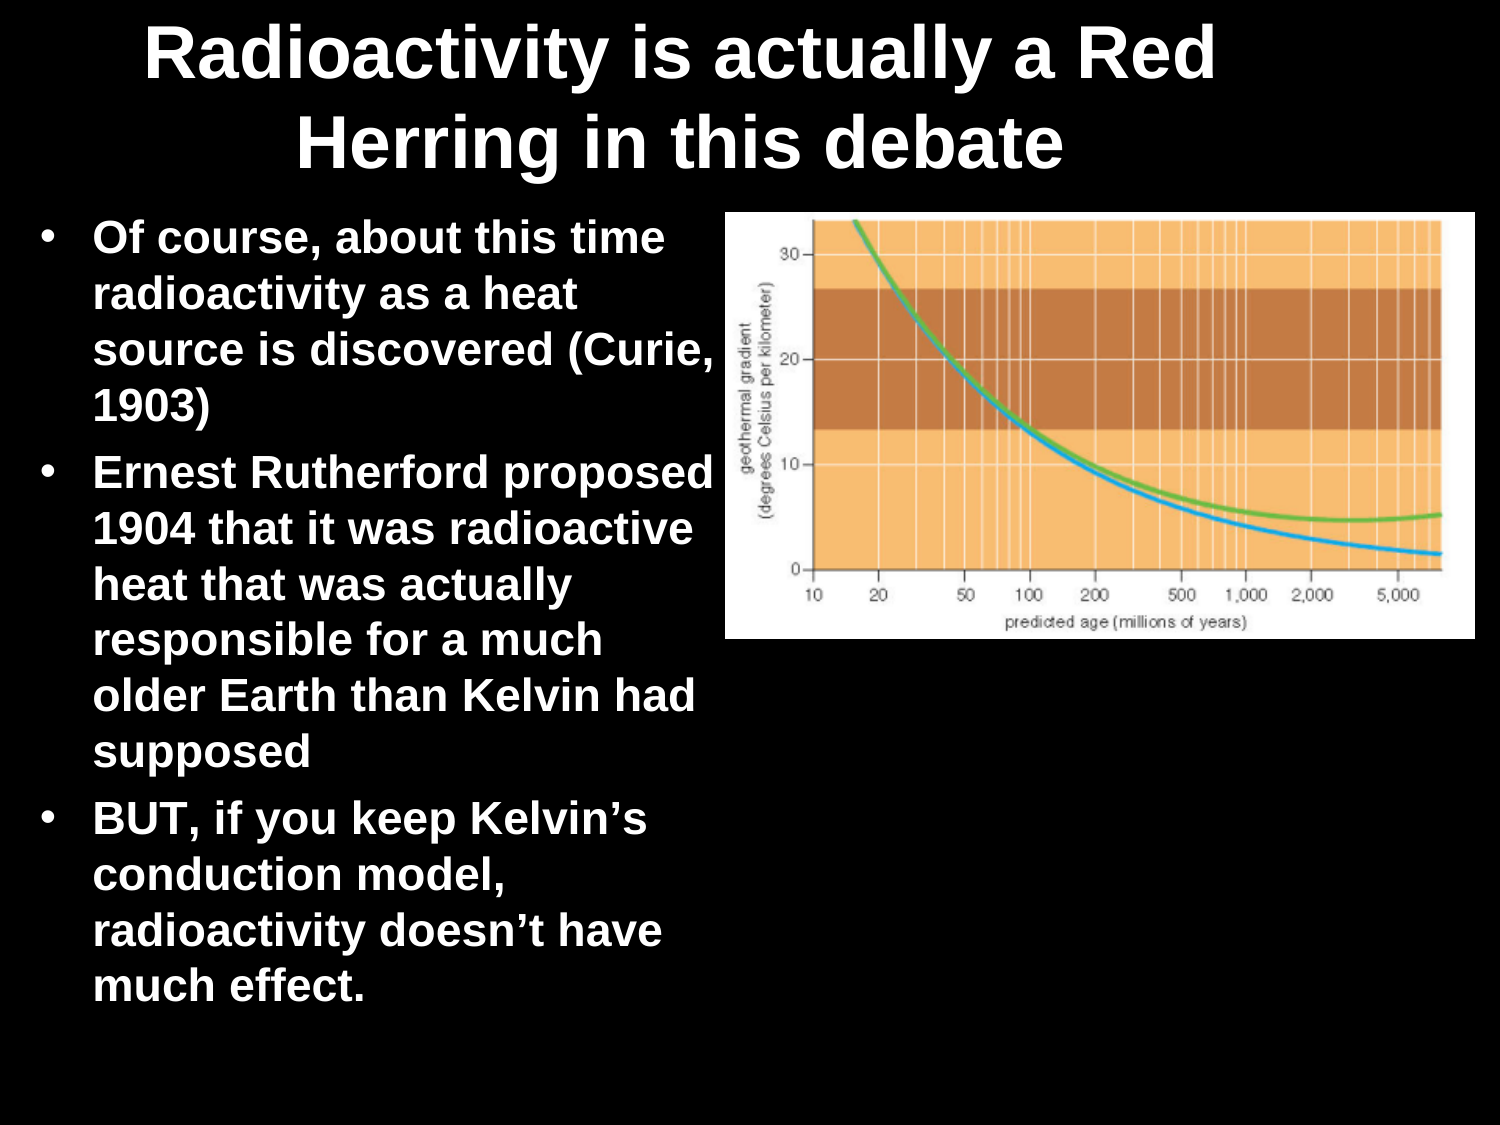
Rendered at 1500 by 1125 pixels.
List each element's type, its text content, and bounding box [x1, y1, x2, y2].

list Of course, about this time radioactivity as a heat source is discovered (Curie, 1903) Ernest Rutherford proposed 1904 that it was radioactive heat that was actually responsible for a much older Earth than Kelvin had supposed BUT, if you keep Kelvin’s conduction model, radioactivity doesn’t have much effect. [24, 200, 738, 1026]
title Radioactivity is actually a Red Herring in this debate [99, 0, 1263, 192]
picture [725, 212, 1475, 640]
